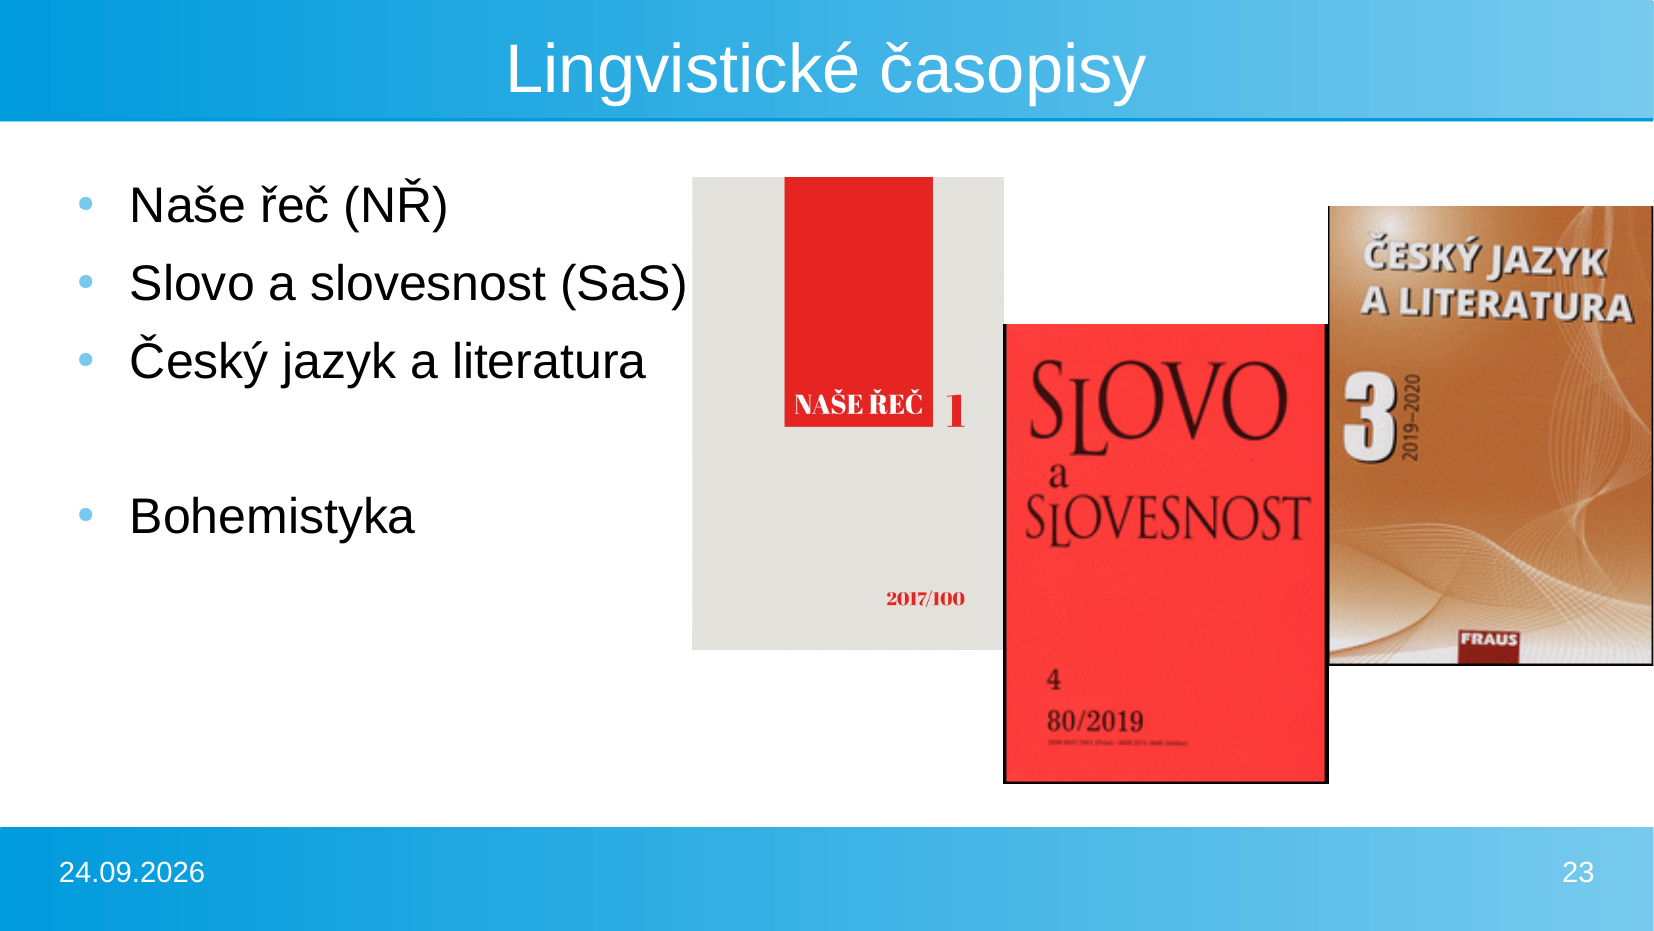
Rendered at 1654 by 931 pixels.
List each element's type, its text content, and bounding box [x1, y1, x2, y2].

picture [692, 177, 1654, 784]
list Naše řeč (NŘ) Slovo a slovesnost (SaS) Český jazyk a literatura Bohemistyka [59, 177, 692, 502]
title Lingvistické časopisy [59, 29, 1595, 108]
